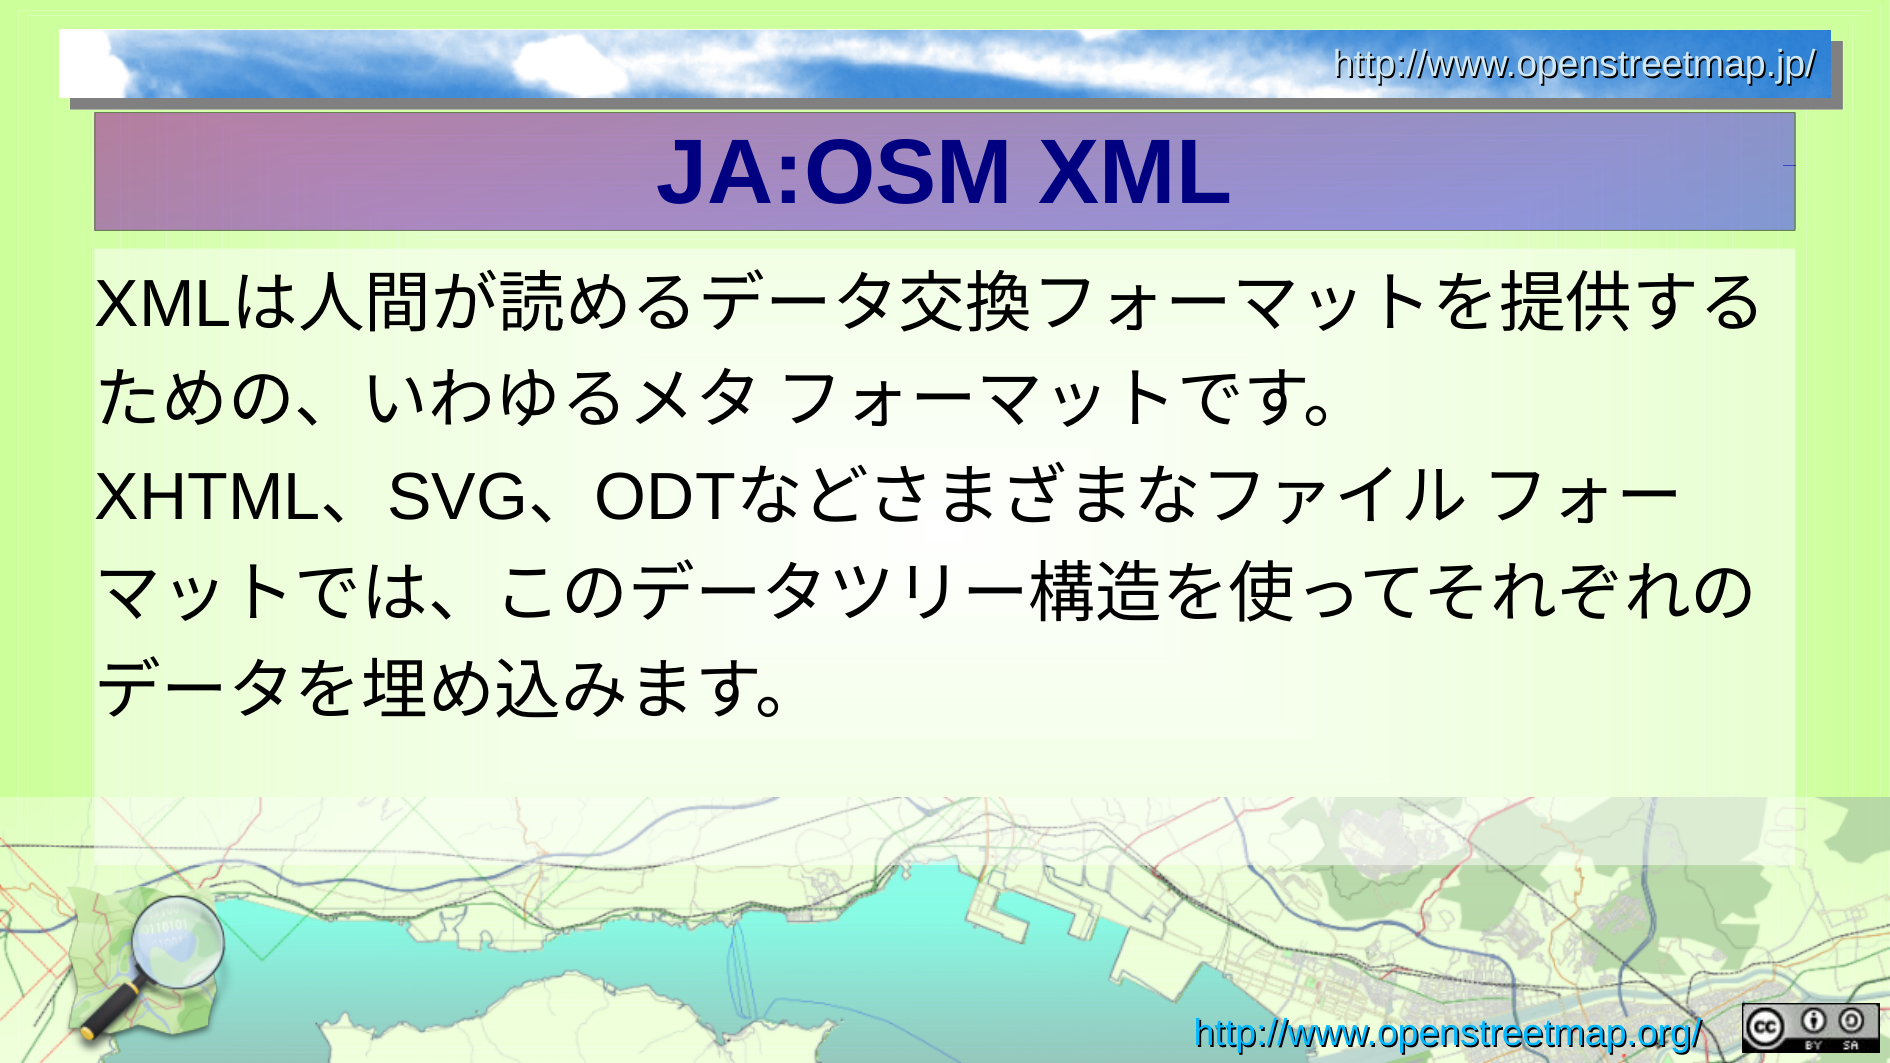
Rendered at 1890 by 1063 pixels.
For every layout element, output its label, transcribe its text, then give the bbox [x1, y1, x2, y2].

picture [59, 29, 1831, 98]
title JA:OSM XML [94, 112, 1796, 231]
list XMLは人間が読めるデータ交換フォーマットを提供するための、いわゆるメタ フォーマットです。 XHTML、SVG、ODTなどさまざまなファイル フォーマットでは、このデータツリー構造を使ってそれぞれのデータを埋め込みます。 [94, 248, 1796, 866]
picture [0, 797, 1890, 1063]
